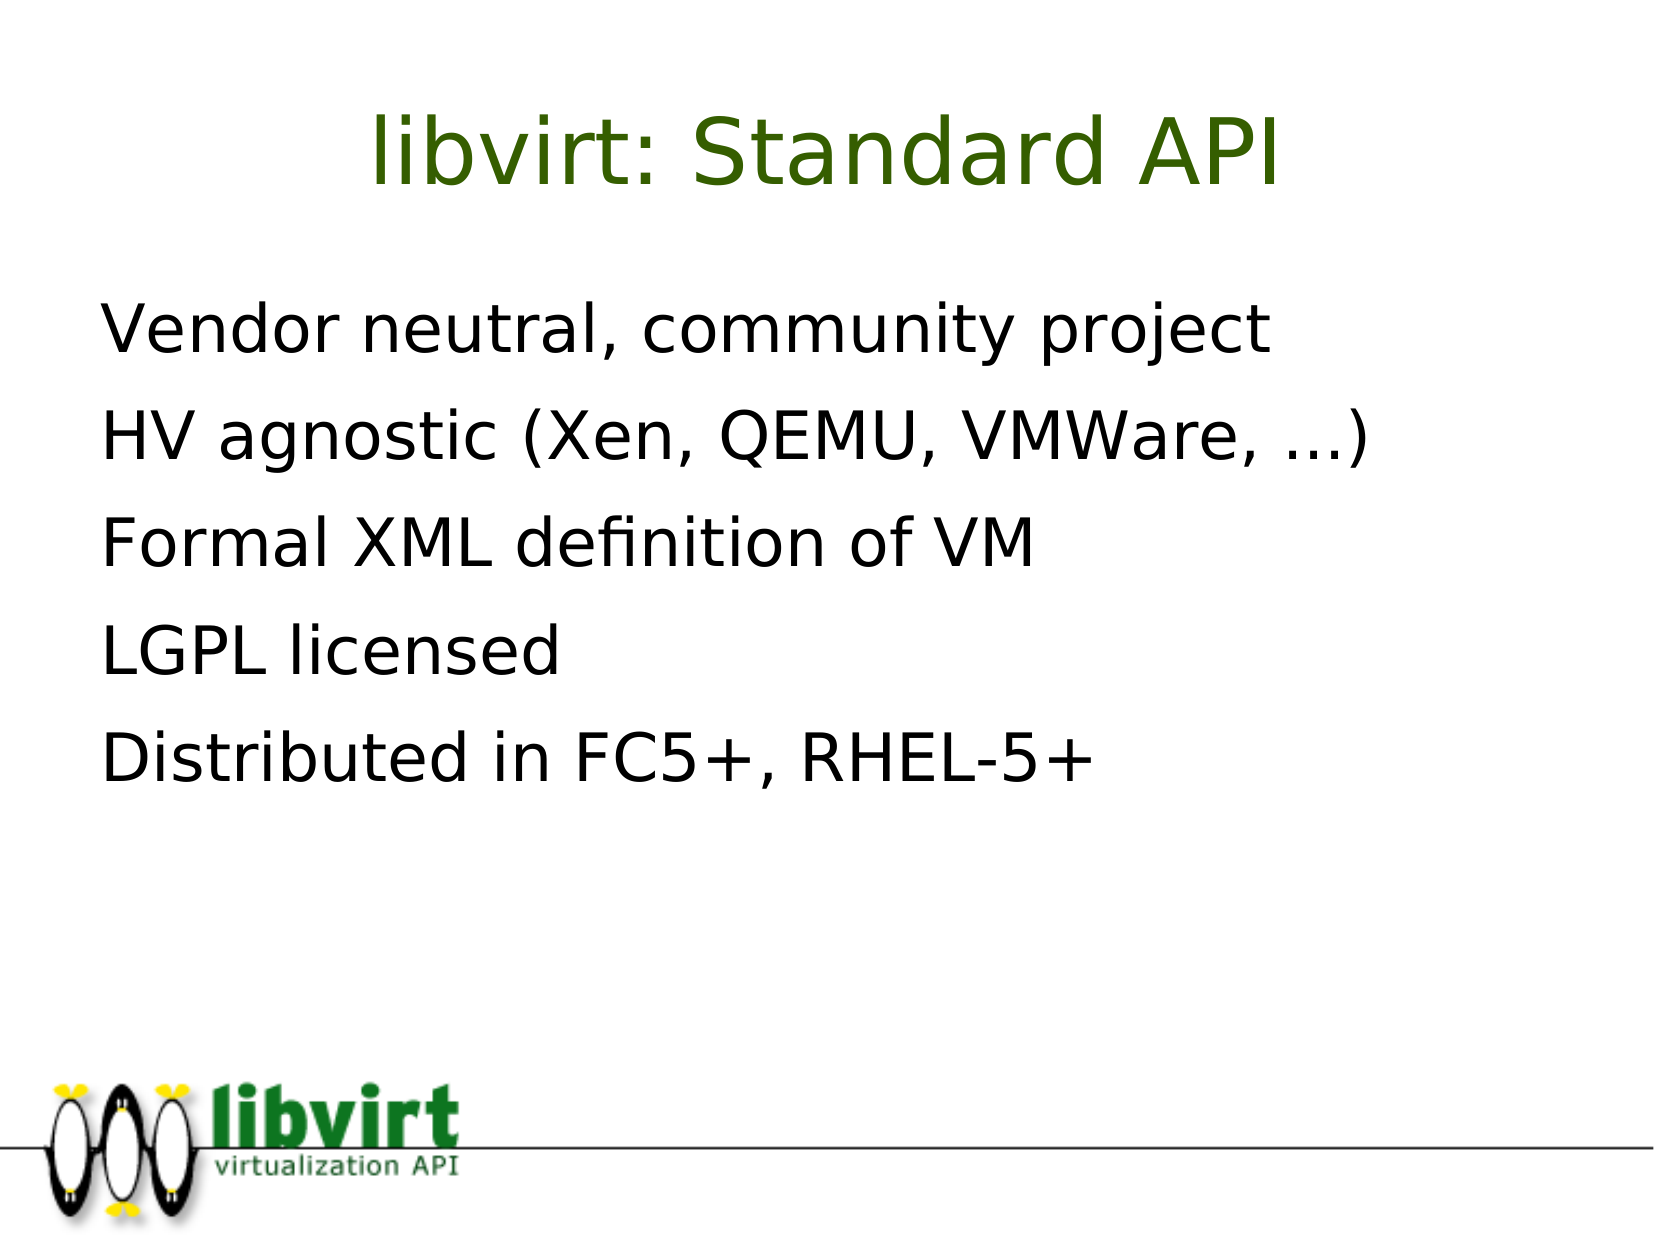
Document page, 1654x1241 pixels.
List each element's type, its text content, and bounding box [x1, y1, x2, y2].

title libvirt: Standard API [82, 49, 1571, 257]
picture [0, 1076, 1654, 1241]
list Vendor neutral, community project HV agnostic (Xen, QEMU, VMWare, ...) Formal XML definition of VM LGPL licensed Distributed in FC5+, RHEL-5+ [82, 290, 1571, 1109]
